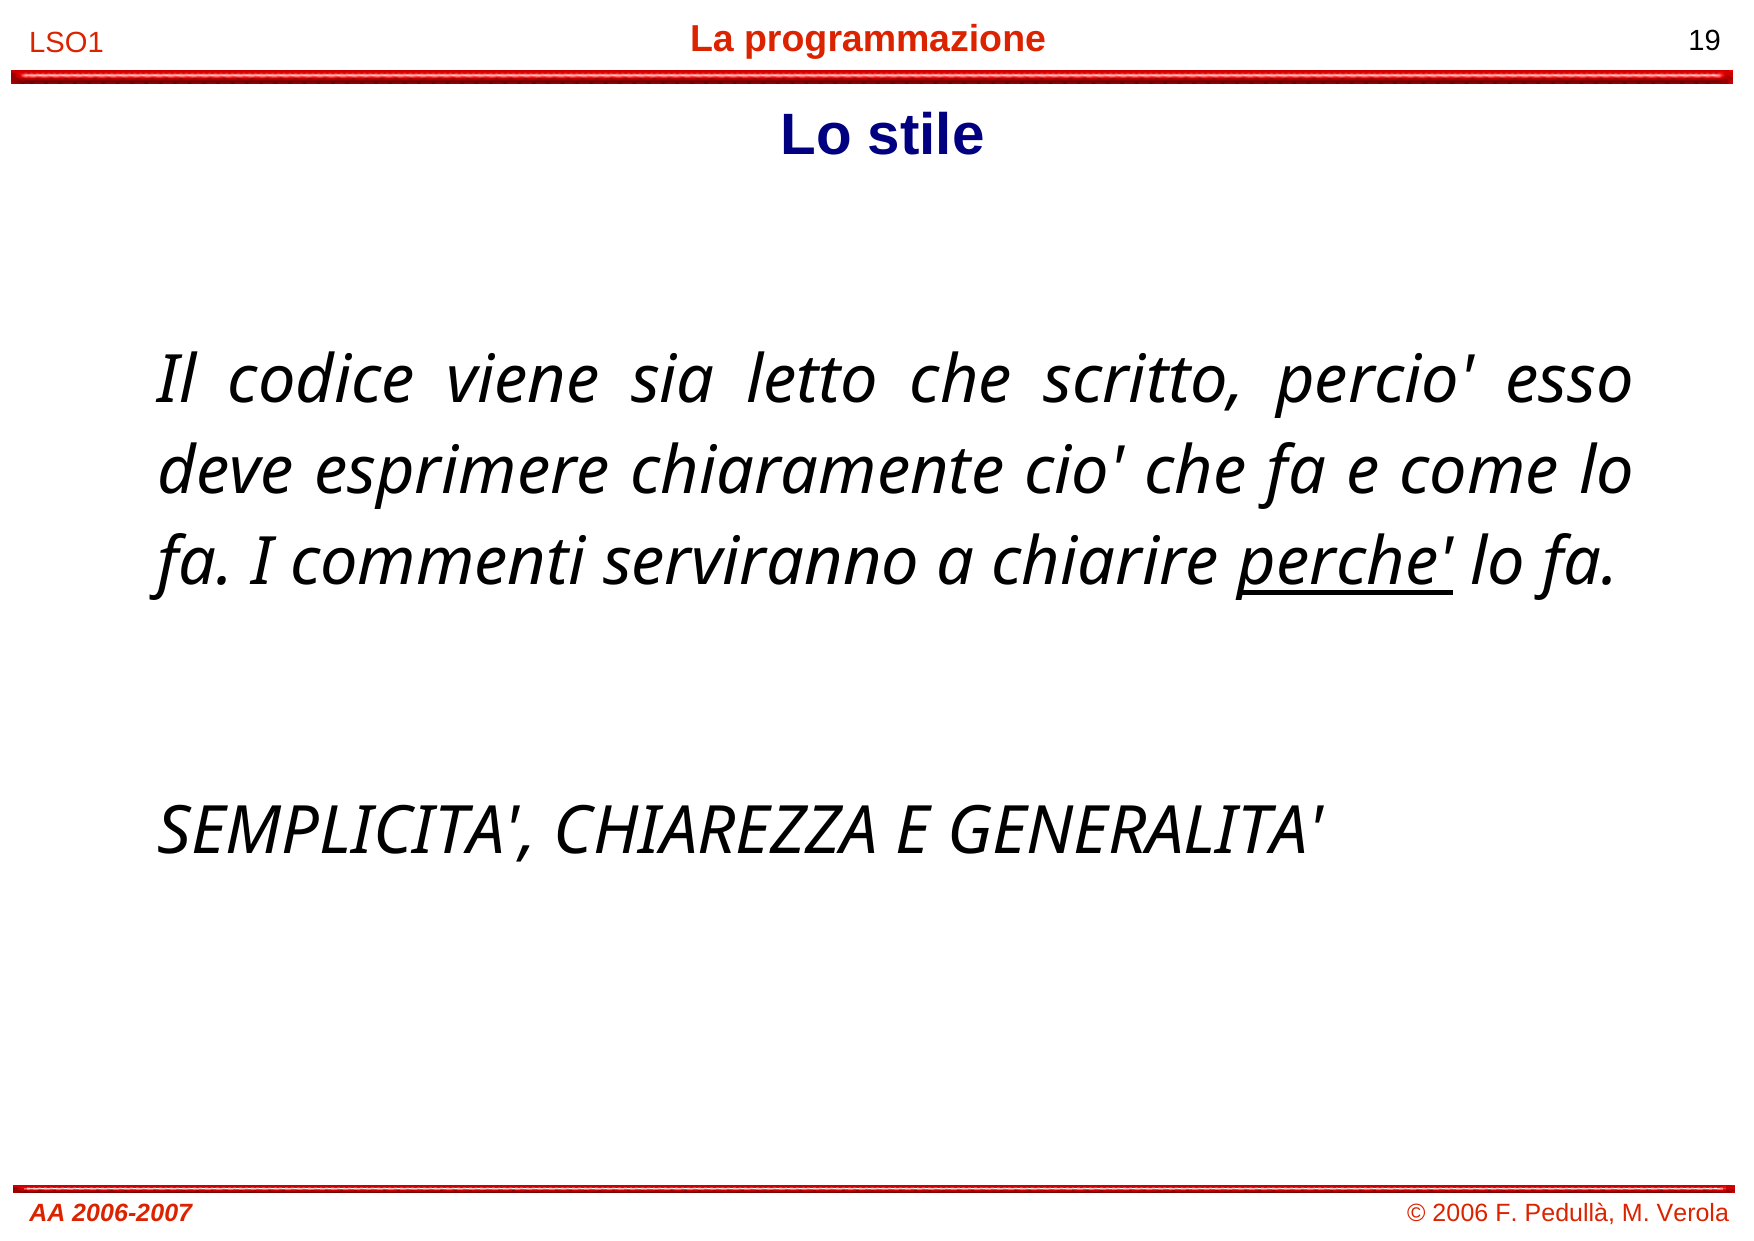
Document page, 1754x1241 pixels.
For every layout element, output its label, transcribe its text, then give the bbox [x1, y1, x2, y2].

picture [11, 70, 1733, 84]
list Il codice viene sia letto che scritto, percio' esso deve esprimere chiaramente cio' che fa e come lo fa. I commenti serviranno a chiarire perche' lo fa. SEMPLICITA', CHIAREZZA E GENERALITA' [95, 331, 1659, 1020]
picture [13, 1185, 1735, 1193]
text_box Lo stile [252, 98, 1513, 187]
